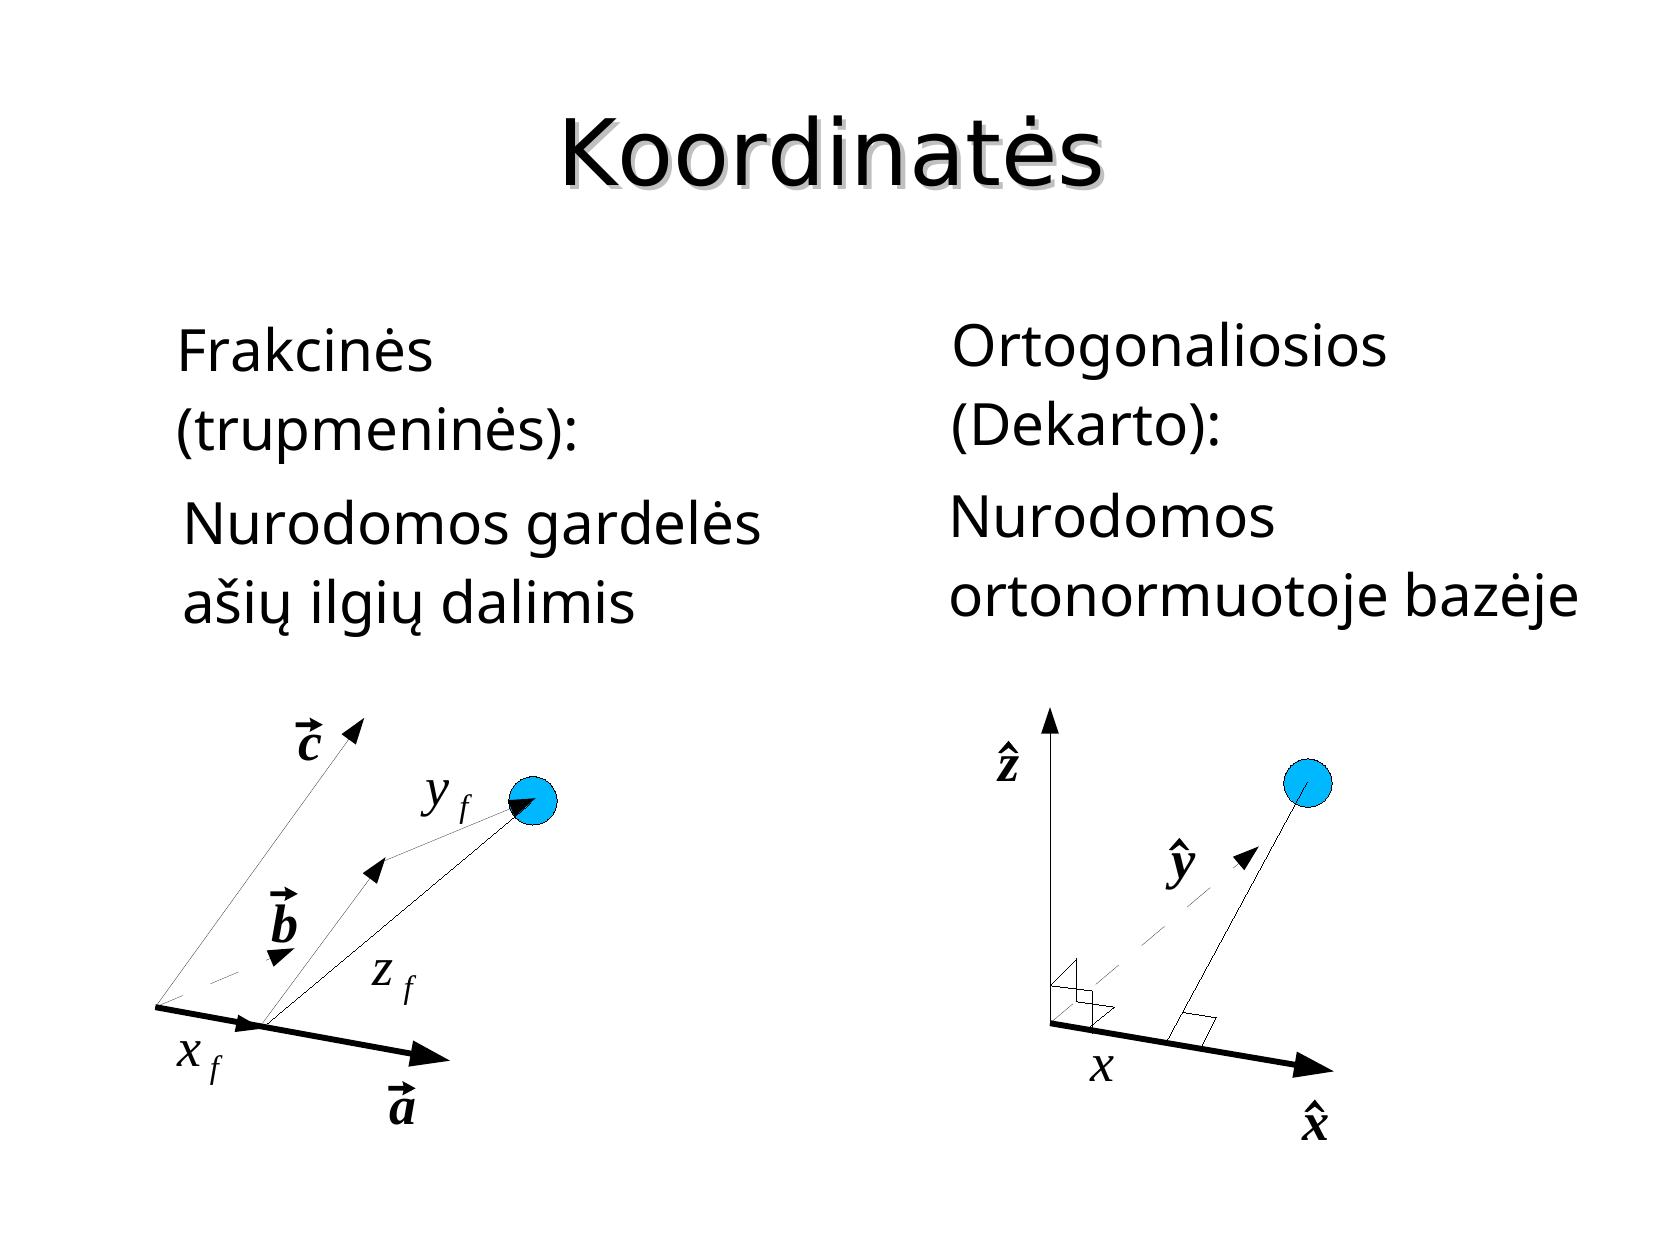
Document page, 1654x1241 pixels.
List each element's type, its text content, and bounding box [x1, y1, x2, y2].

text_box [508, 776, 558, 826]
text_box Frakcinės (trupmeninės): [176, 309, 622, 451]
chart [1079, 1032, 1120, 1093]
chart [989, 733, 1028, 793]
text_box Nurodomos gardelės ašių ilgių dalimis [182, 482, 788, 623]
chart [380, 1075, 425, 1136]
chart [262, 881, 308, 954]
text_box Nurodomos ortonormuotoje bazėje [948, 474, 1613, 616]
chart [166, 1017, 225, 1086]
chart [412, 756, 475, 826]
chart [287, 712, 333, 773]
chart [1291, 1092, 1336, 1152]
text_box Ortogonaliosios (Dekarto): [951, 304, 1436, 445]
chart [1157, 830, 1202, 891]
chart [361, 937, 418, 1006]
text_box [1283, 758, 1333, 808]
title Koordinatės [125, 50, 1538, 258]
